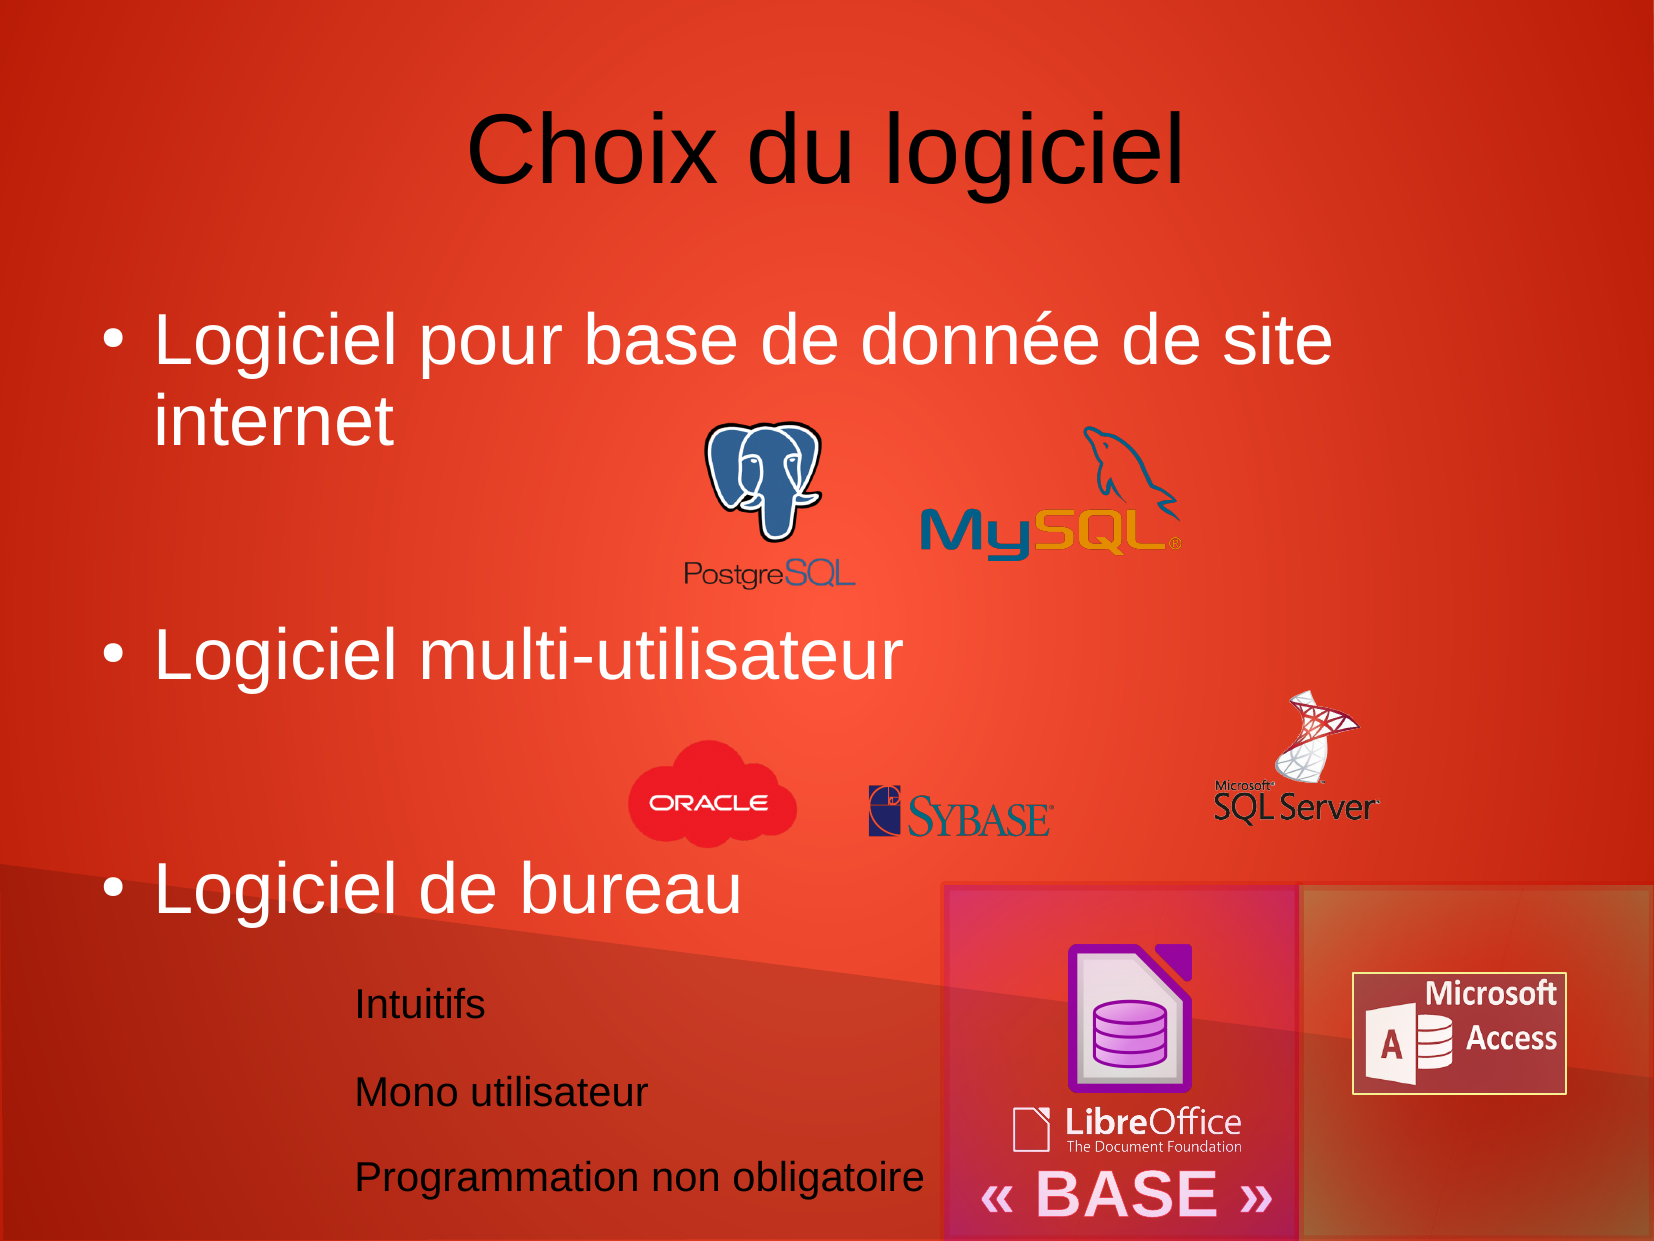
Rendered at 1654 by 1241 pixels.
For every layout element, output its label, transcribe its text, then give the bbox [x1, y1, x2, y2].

picture [1204, 689, 1388, 827]
picture [626, 738, 798, 849]
title Choix du logiciel [82, 47, 1571, 252]
title Programmation non obligatoire [354, 1092, 944, 1241]
picture [921, 426, 1182, 562]
title Intuitifs [354, 974, 597, 1034]
title Mono utilisateur [354, 1045, 709, 1139]
picture [680, 420, 857, 591]
list Logiciel pour base de donnée de site internet Logiciel multi-utilisateur Logiciel de bureau [82, 299, 1571, 1019]
picture [856, 708, 1063, 915]
text_box [944, 885, 1654, 1241]
